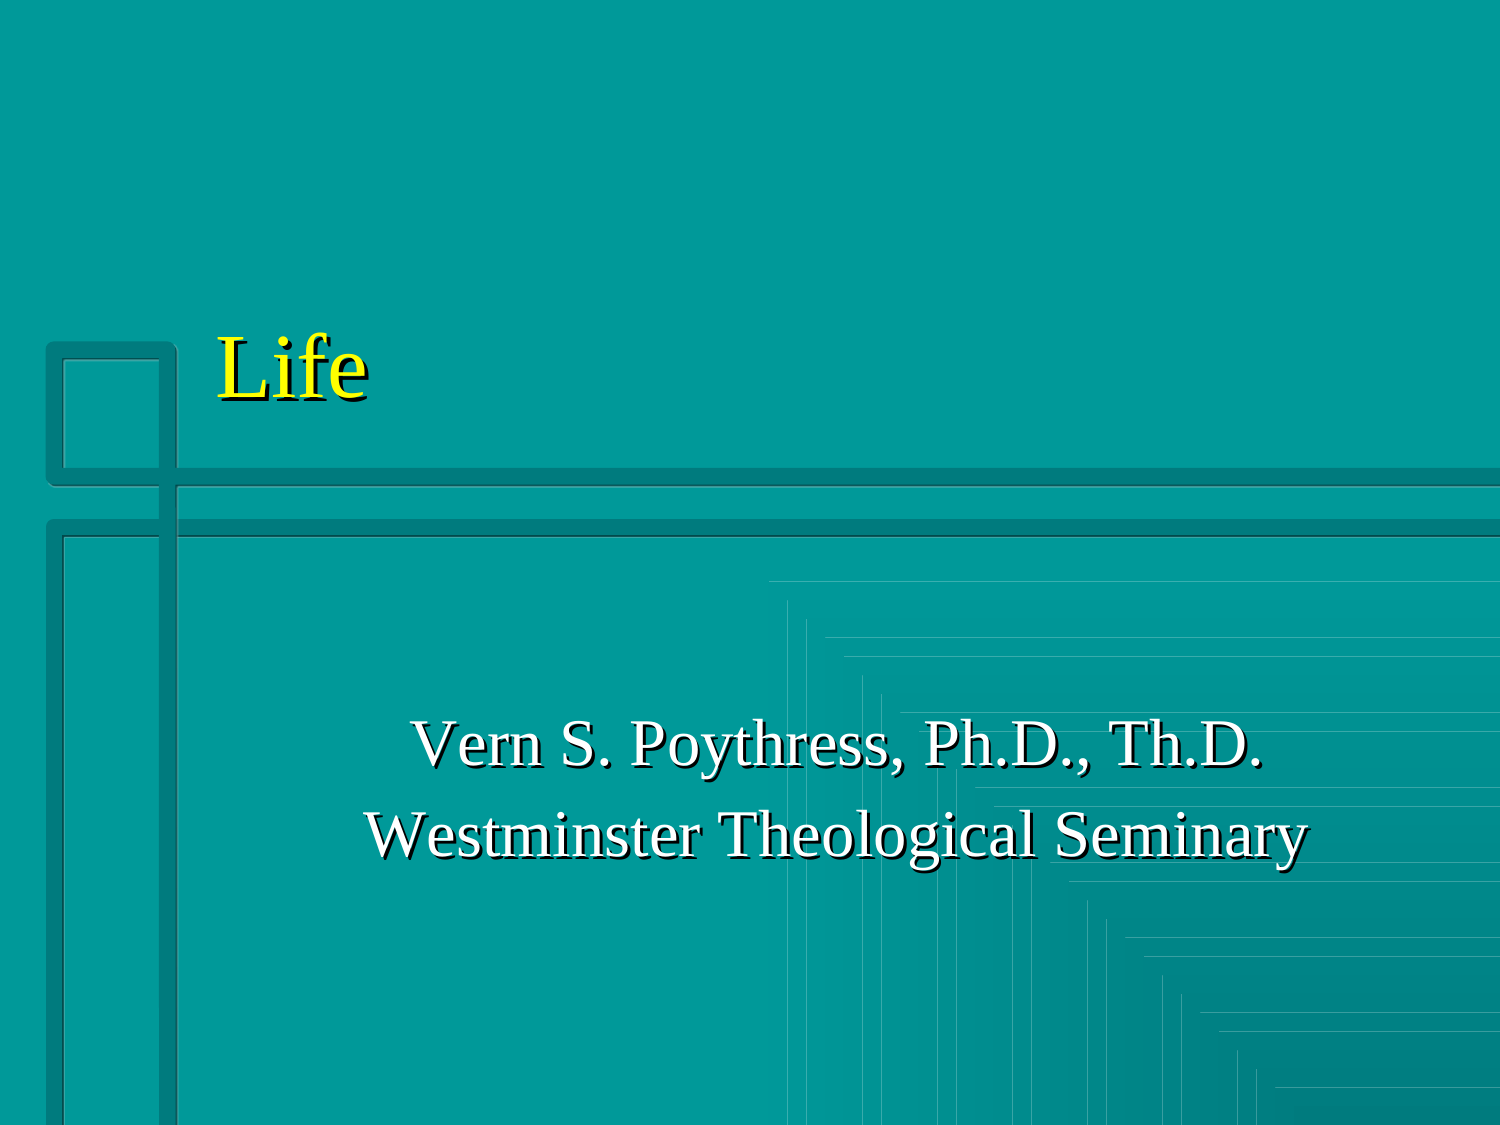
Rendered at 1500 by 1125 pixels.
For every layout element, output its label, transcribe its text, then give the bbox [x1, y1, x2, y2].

title Life [200, 237, 1476, 425]
subtitle Vern S. Poythress, Ph.D., Th.D. Westminster Theological Seminary [312, 644, 1363, 933]
